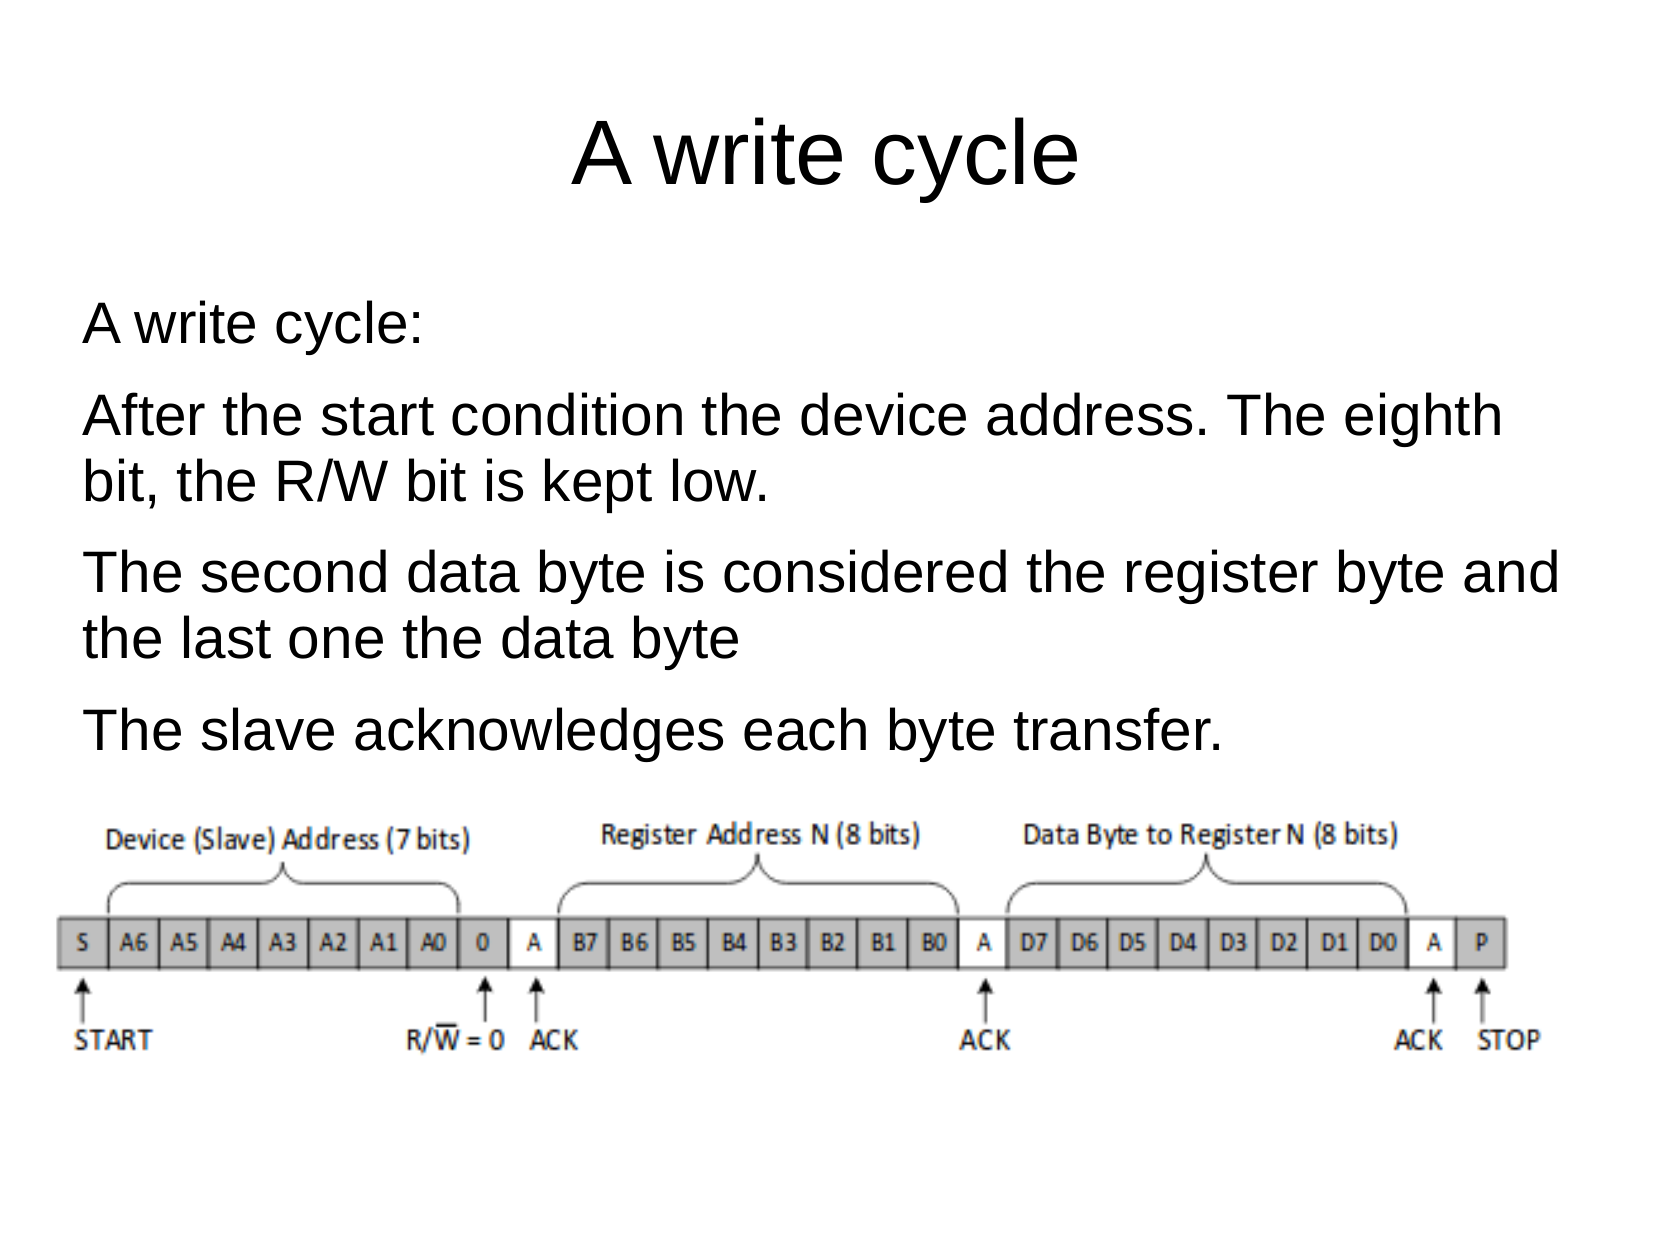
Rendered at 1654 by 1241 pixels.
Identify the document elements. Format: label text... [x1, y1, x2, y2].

picture [12, 779, 1621, 1076]
list A write cycle: After the start condition the device address. The eighth bit, the R/W bit is kept low. The second data byte is considered the register byte and the last one the data byte The slave acknowledges each byte transfer. [82, 290, 1571, 766]
title A write cycle [82, 49, 1571, 257]
